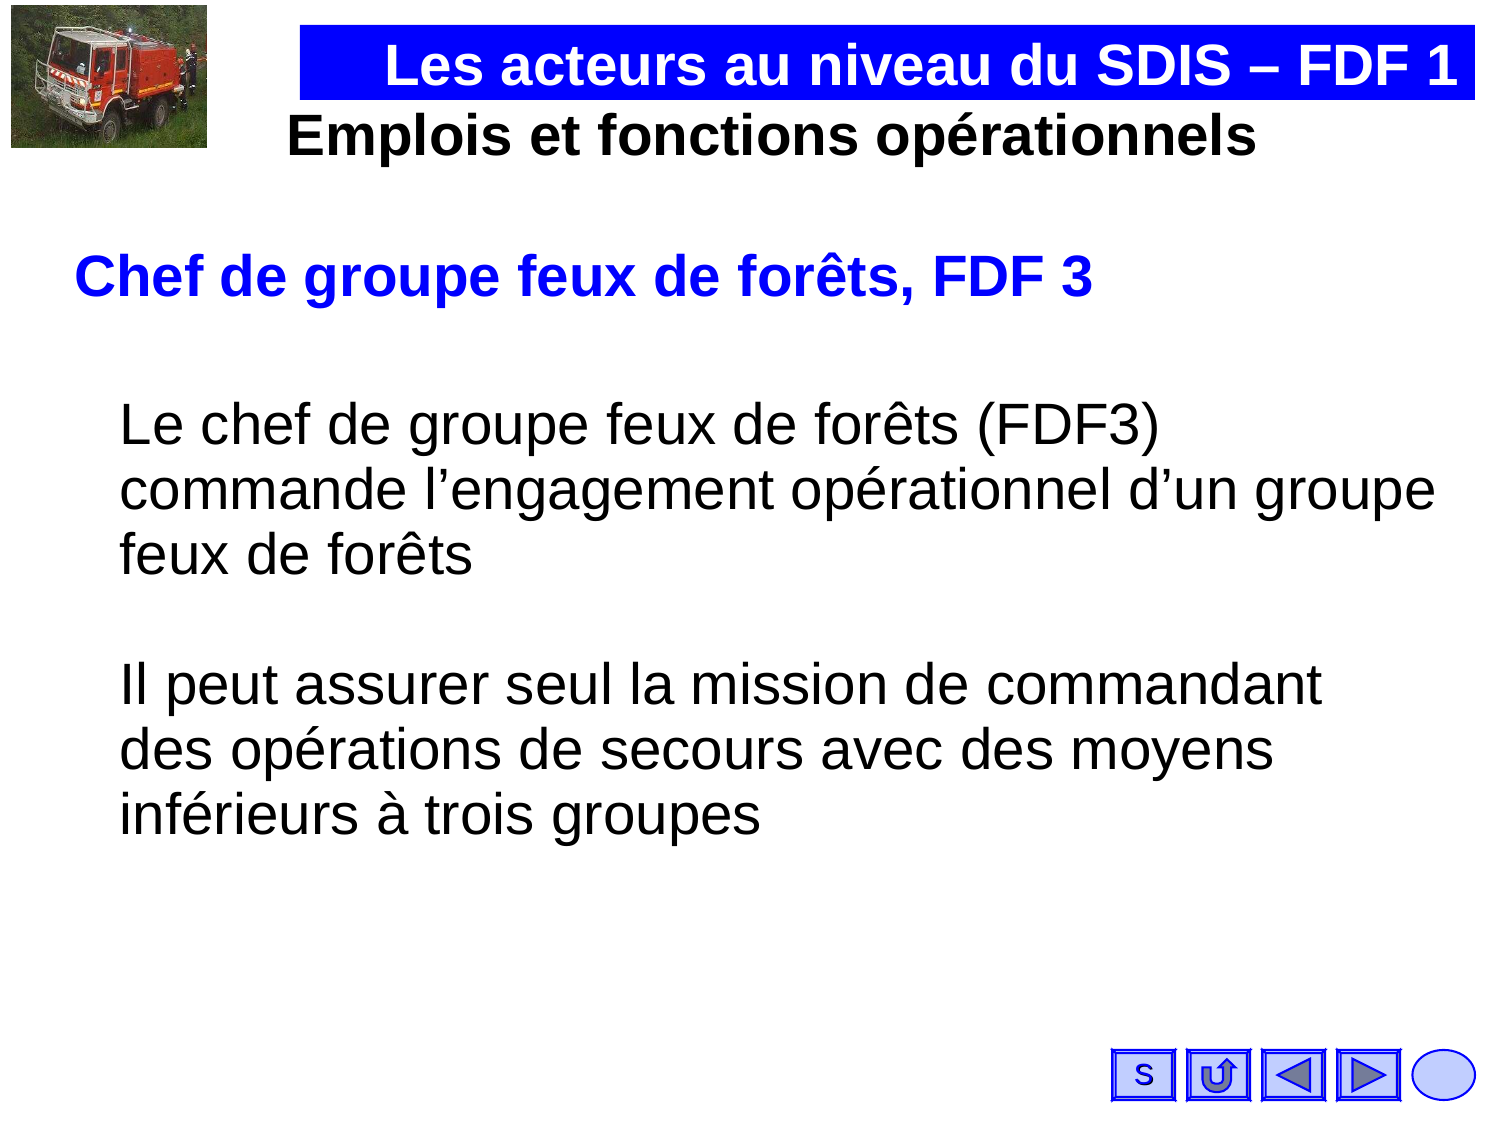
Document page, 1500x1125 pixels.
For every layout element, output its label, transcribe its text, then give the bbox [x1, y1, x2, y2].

text_box Le chef de groupe feux de forêts (FDF3) commande l’engagement opérationnel d’un groupe feux de forêts Il peut assurer seul la mission de commandant des opérations de secours avec des moyens inférieurs à trois groupes [105, 383, 1470, 855]
picture [11, 5, 207, 148]
text_box [1412, 1049, 1476, 1101]
text_box Chef de groupe feux de forêts, FDF 3 [59, 236, 1211, 317]
text_box Emplois et fonctions opérationnels [271, 94, 1323, 175]
text_box Les acteurs au niveau du SDIS – FDF 1 [299, 24, 1475, 100]
